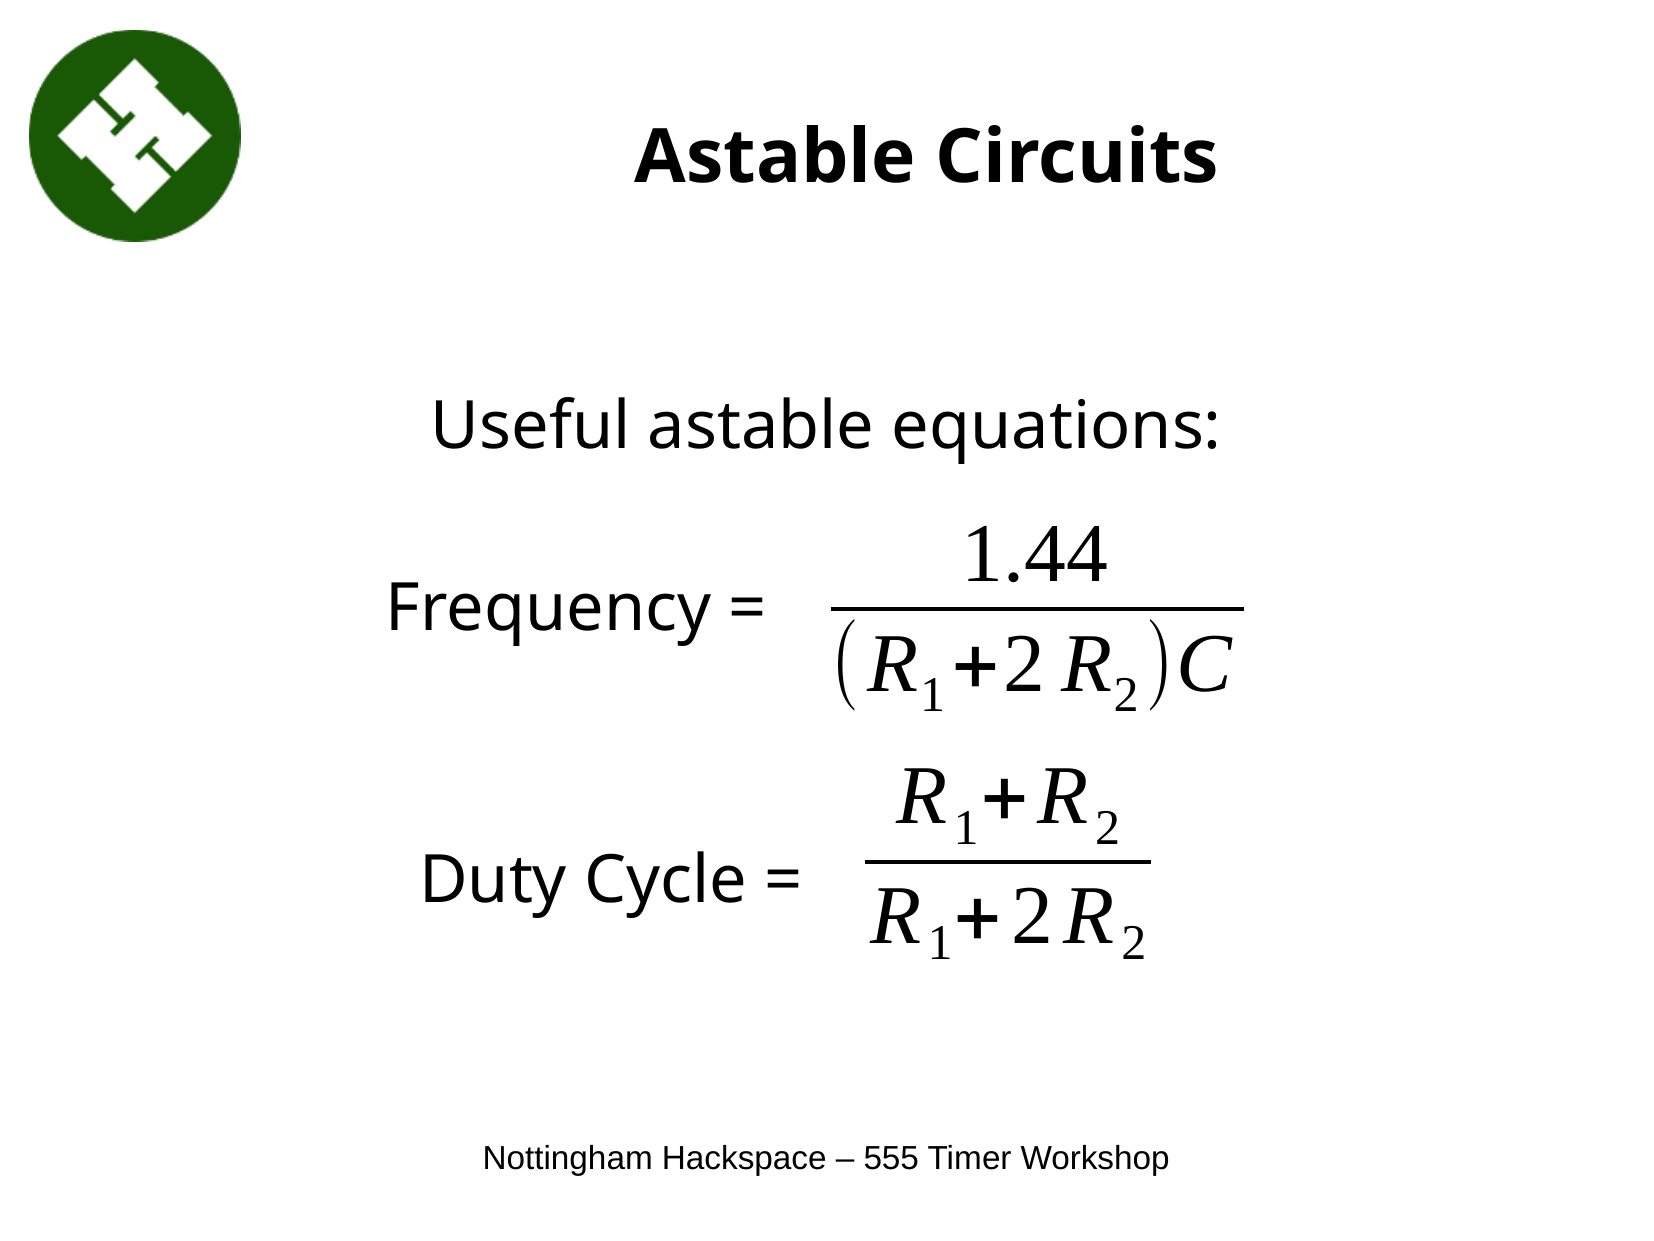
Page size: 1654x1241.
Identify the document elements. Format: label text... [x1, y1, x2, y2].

picture [29, 30, 241, 242]
subtitle Useful astable equations: Frequency = Duty Cycle = [82, 290, 1571, 1010]
chart [838, 750, 1174, 972]
title Astable Circuits [283, 49, 1571, 257]
chart [804, 507, 1267, 721]
